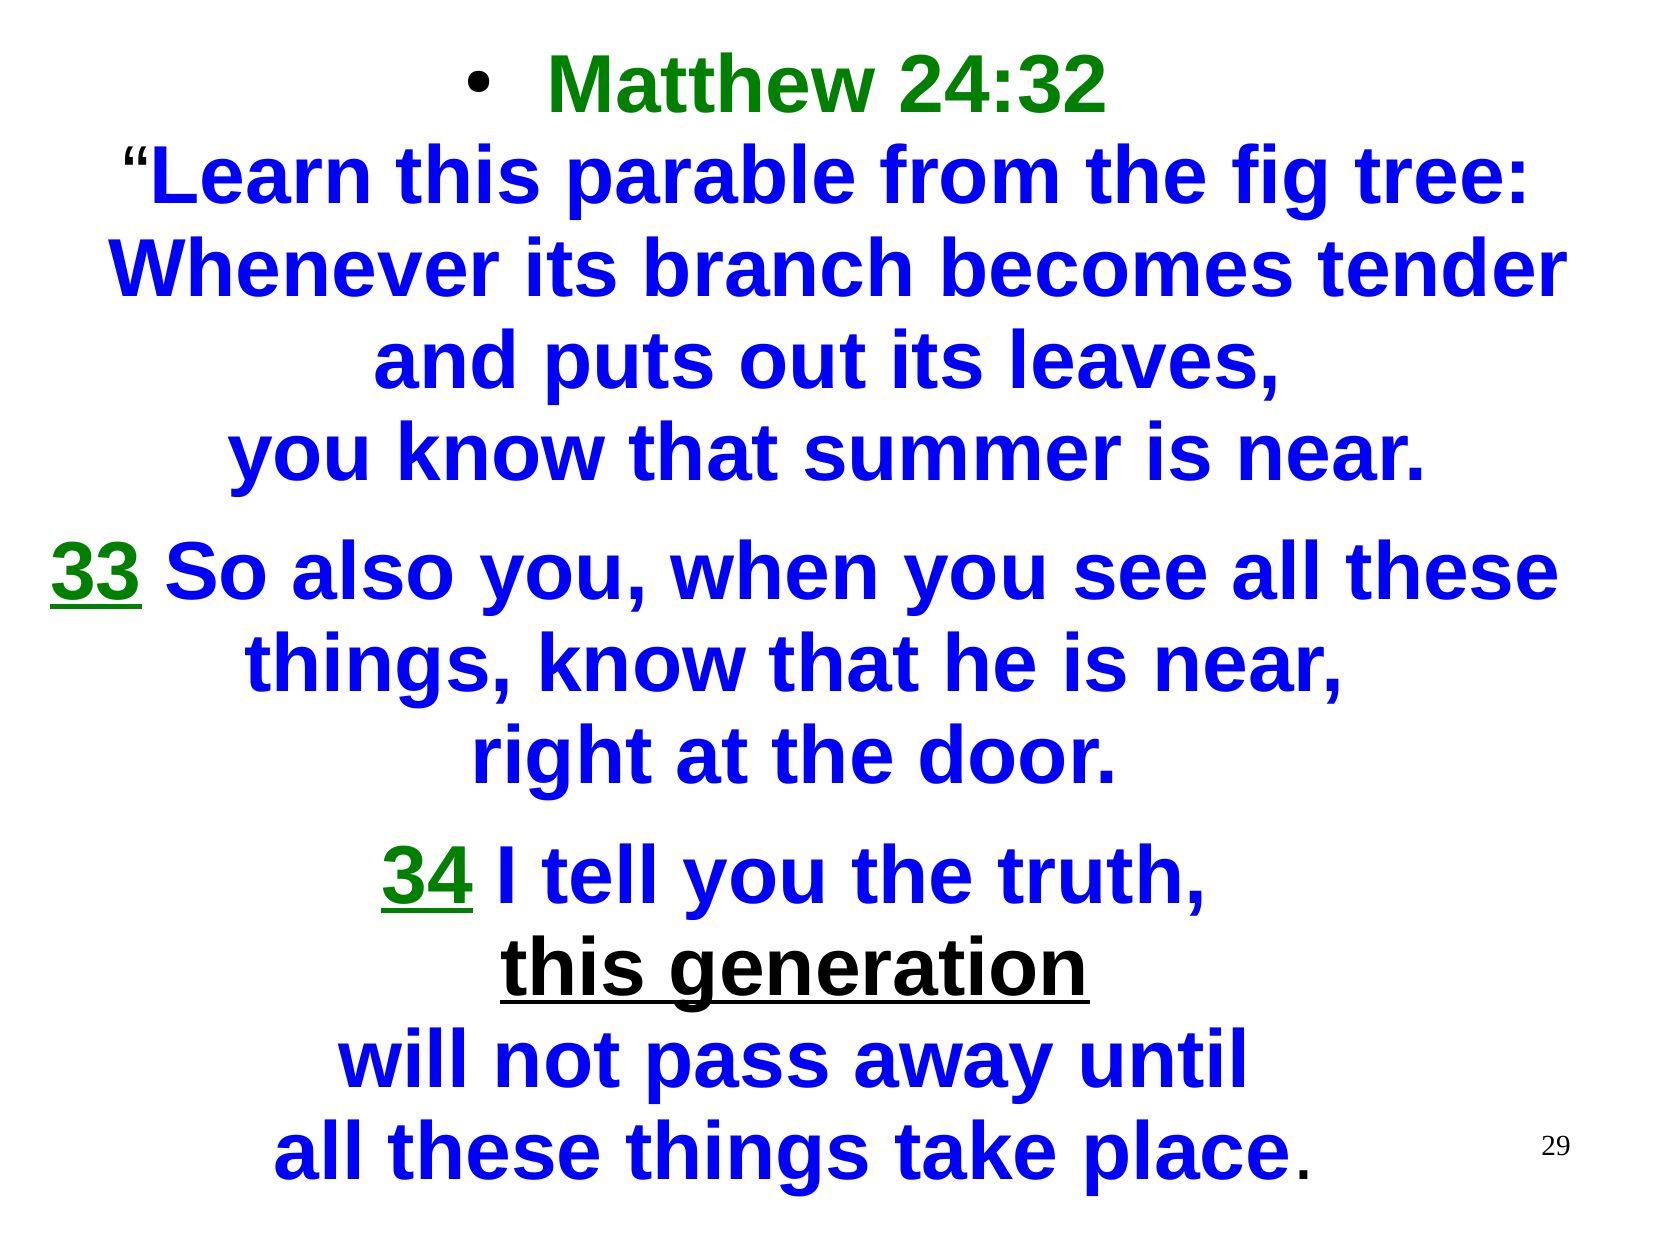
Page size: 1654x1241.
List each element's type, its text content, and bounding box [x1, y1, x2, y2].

list Matthew 24:32 “Learn this parable from the fig tree: Whenever its branch becomes tender and puts out its leaves, you know that summer is near. 33 So also you, when you see all these things, know that he is near, right at the door. 34 I tell you the truth, this generation will not pass away until all these things take place. [0, 37, 1613, 1201]
